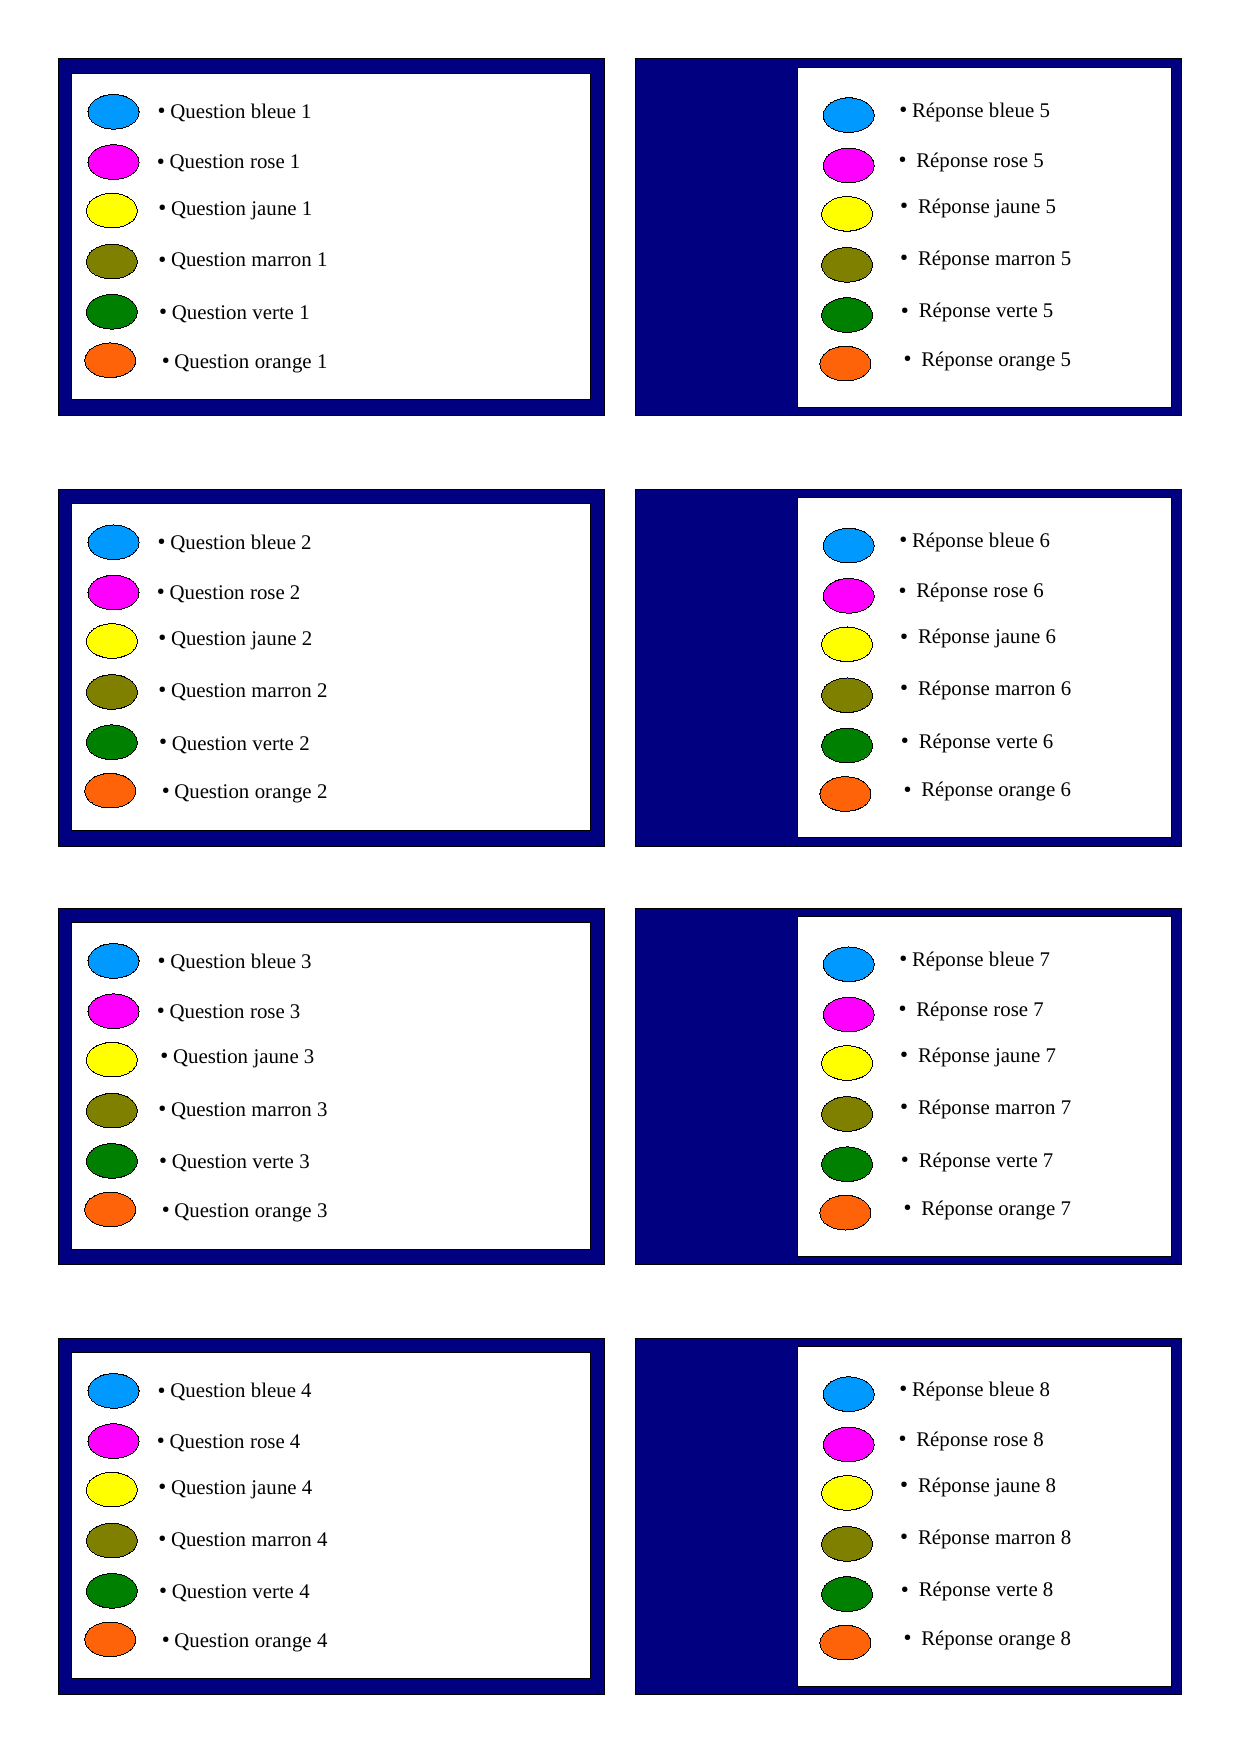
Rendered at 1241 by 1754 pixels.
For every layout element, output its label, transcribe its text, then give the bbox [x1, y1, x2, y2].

text_box Réponse jaune 8 [885, 1466, 1164, 1518]
text_box Réponse marron 5 [885, 239, 1166, 291]
text_box Réponse orange 6 [888, 771, 1165, 822]
text_box Question jaune 4 [143, 1468, 576, 1520]
text_box Réponse bleue 7 [884, 940, 1167, 992]
text_box Réponse verte 7 [886, 1141, 1167, 1193]
text_box Réponse rose 5 [883, 141, 1166, 193]
text_box [635, 58, 1182, 416]
text_box Question rose 2 [142, 573, 575, 625]
text_box Question verte 1 [144, 293, 577, 345]
text_box [58, 489, 605, 847]
text_box [635, 489, 1182, 847]
text_box Question bleue 4 [143, 1372, 575, 1422]
text_box Réponse verte 6 [886, 722, 1167, 774]
text_box Question jaune 2 [143, 619, 576, 671]
text_box Réponse rose 7 [883, 990, 1166, 1042]
text_box Réponse rose 8 [883, 1420, 1166, 1472]
text_box Réponse verte 8 [886, 1571, 1167, 1623]
text_box [58, 1338, 605, 1695]
text_box Réponse rose 6 [883, 572, 1166, 623]
text_box Question jaune 1 [143, 189, 576, 241]
text_box Réponse bleue 5 [884, 91, 1167, 143]
text_box Question verte 2 [144, 724, 577, 775]
text_box Question marron 3 [143, 1090, 576, 1142]
text_box Question bleue 1 [143, 93, 575, 143]
text_box Réponse marron 8 [885, 1518, 1166, 1570]
text_box Question jaune 3 [145, 1037, 578, 1089]
text_box Question verte 4 [144, 1572, 577, 1624]
text_box Question bleue 3 [143, 942, 575, 992]
text_box Question orange 1 [147, 342, 580, 394]
text_box Réponse orange 8 [888, 1619, 1165, 1671]
text_box Réponse orange 5 [888, 340, 1165, 392]
text_box Question rose 3 [142, 992, 575, 1044]
text_box Réponse verte 5 [886, 292, 1167, 343]
text_box Question orange 2 [147, 772, 580, 824]
text_box Question rose 1 [142, 143, 575, 195]
text_box [635, 1338, 1182, 1695]
text_box Question bleue 2 [143, 523, 575, 573]
text_box Question orange 4 [147, 1621, 580, 1673]
text_box [58, 908, 605, 1265]
text_box Question orange 3 [147, 1191, 580, 1243]
text_box Question marron 2 [143, 671, 576, 723]
text_box [635, 908, 1182, 1265]
text_box Question verte 3 [144, 1142, 577, 1194]
text_box Réponse jaune 6 [885, 618, 1164, 669]
text_box Question marron 4 [143, 1520, 576, 1571]
text_box Question rose 4 [142, 1422, 575, 1474]
text_box Réponse marron 6 [885, 669, 1166, 721]
text_box Réponse orange 7 [888, 1189, 1165, 1241]
text_box [58, 58, 605, 416]
text_box Question marron 1 [143, 241, 576, 292]
text_box Réponse bleue 6 [884, 521, 1167, 573]
text_box Réponse jaune 7 [885, 1036, 1164, 1088]
text_box Réponse jaune 5 [885, 187, 1164, 239]
text_box Réponse marron 7 [885, 1088, 1166, 1140]
text_box Réponse bleue 8 [884, 1370, 1167, 1422]
